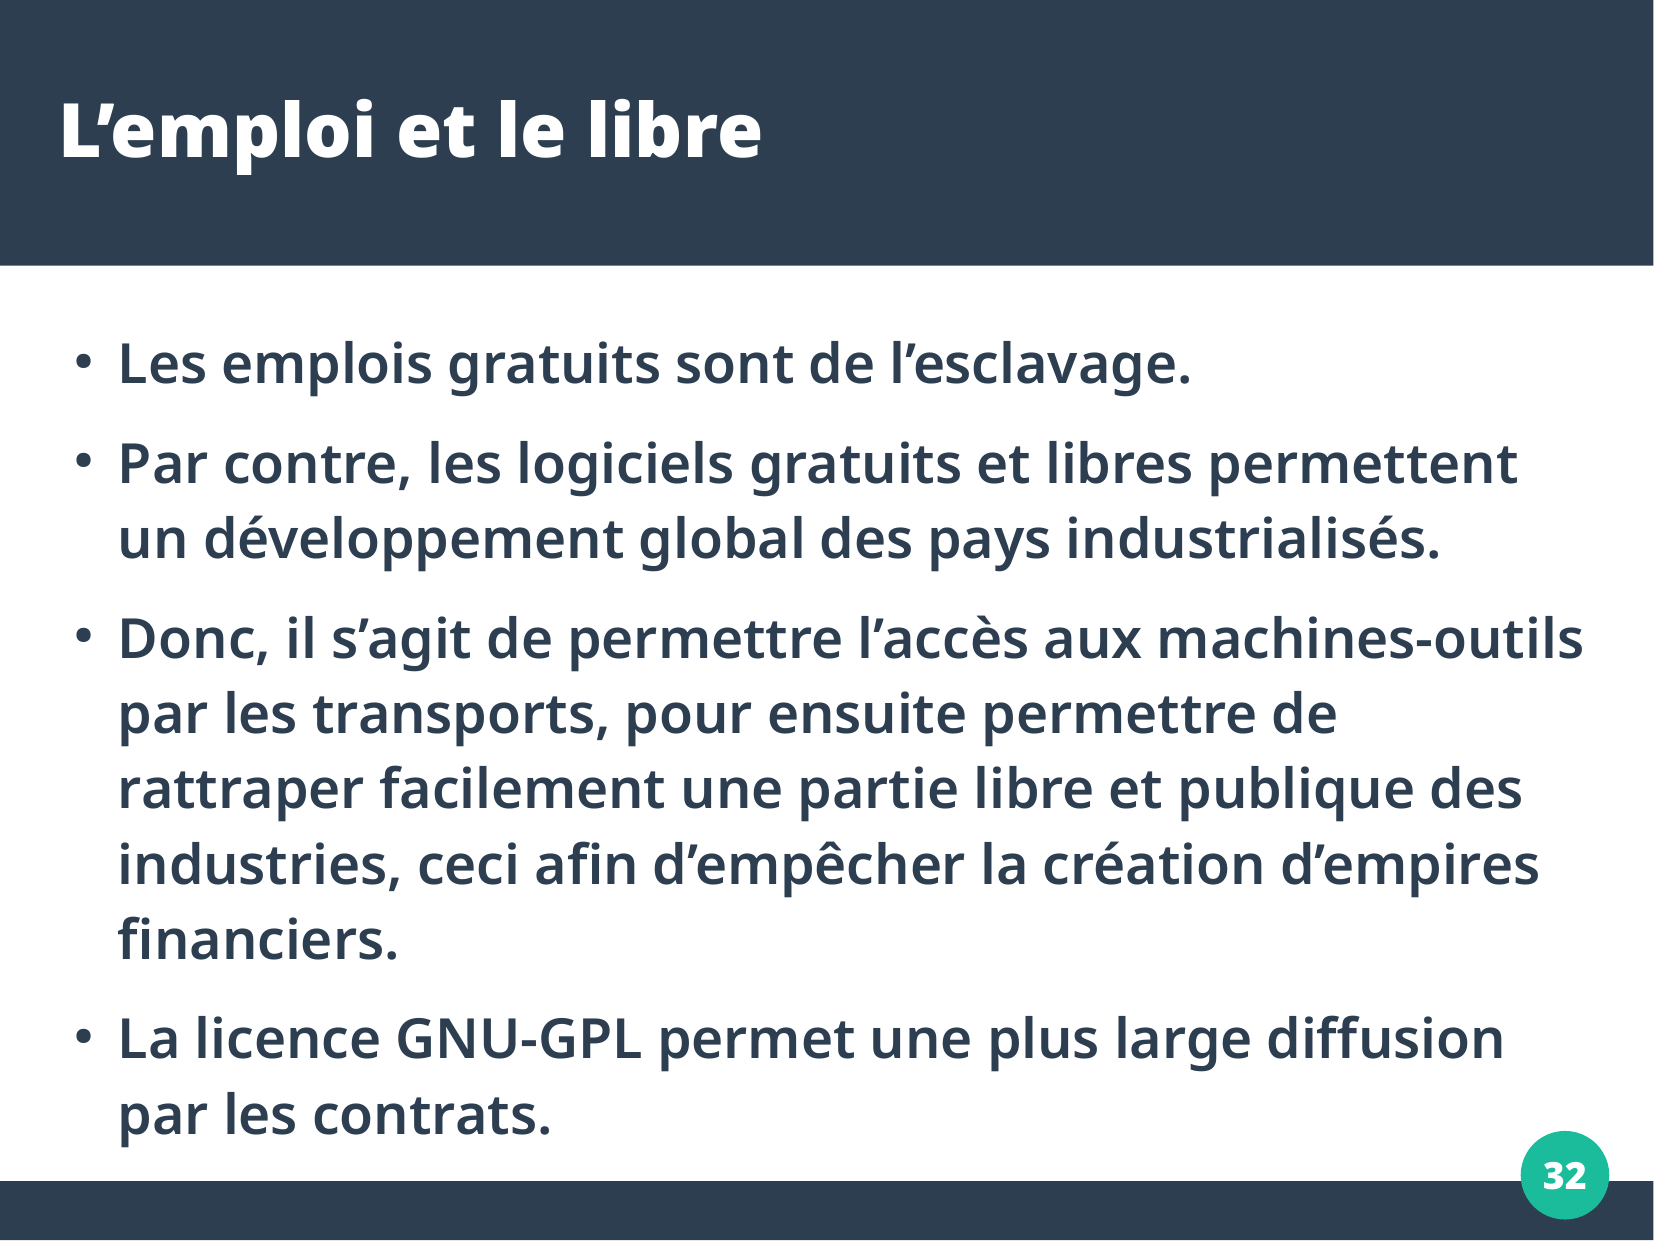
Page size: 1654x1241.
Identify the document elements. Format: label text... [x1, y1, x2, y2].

title L’emploi et le libre [59, 49, 1595, 207]
list Les emplois gratuits sont de l’esclavage. Par contre, les logiciels gratuits et libres permettent un développement global des pays industrialisés. Donc, il s’agit de permettre l’accès aux machines-outils par les transports, pour ensuite permettre de rattraper facilement une partie libre et publique des industries, ceci afin d’empêcher la création d’empires financiers. La licence GNU-GPL permet une plus large diffusion par les contrats. [59, 324, 1595, 1152]
